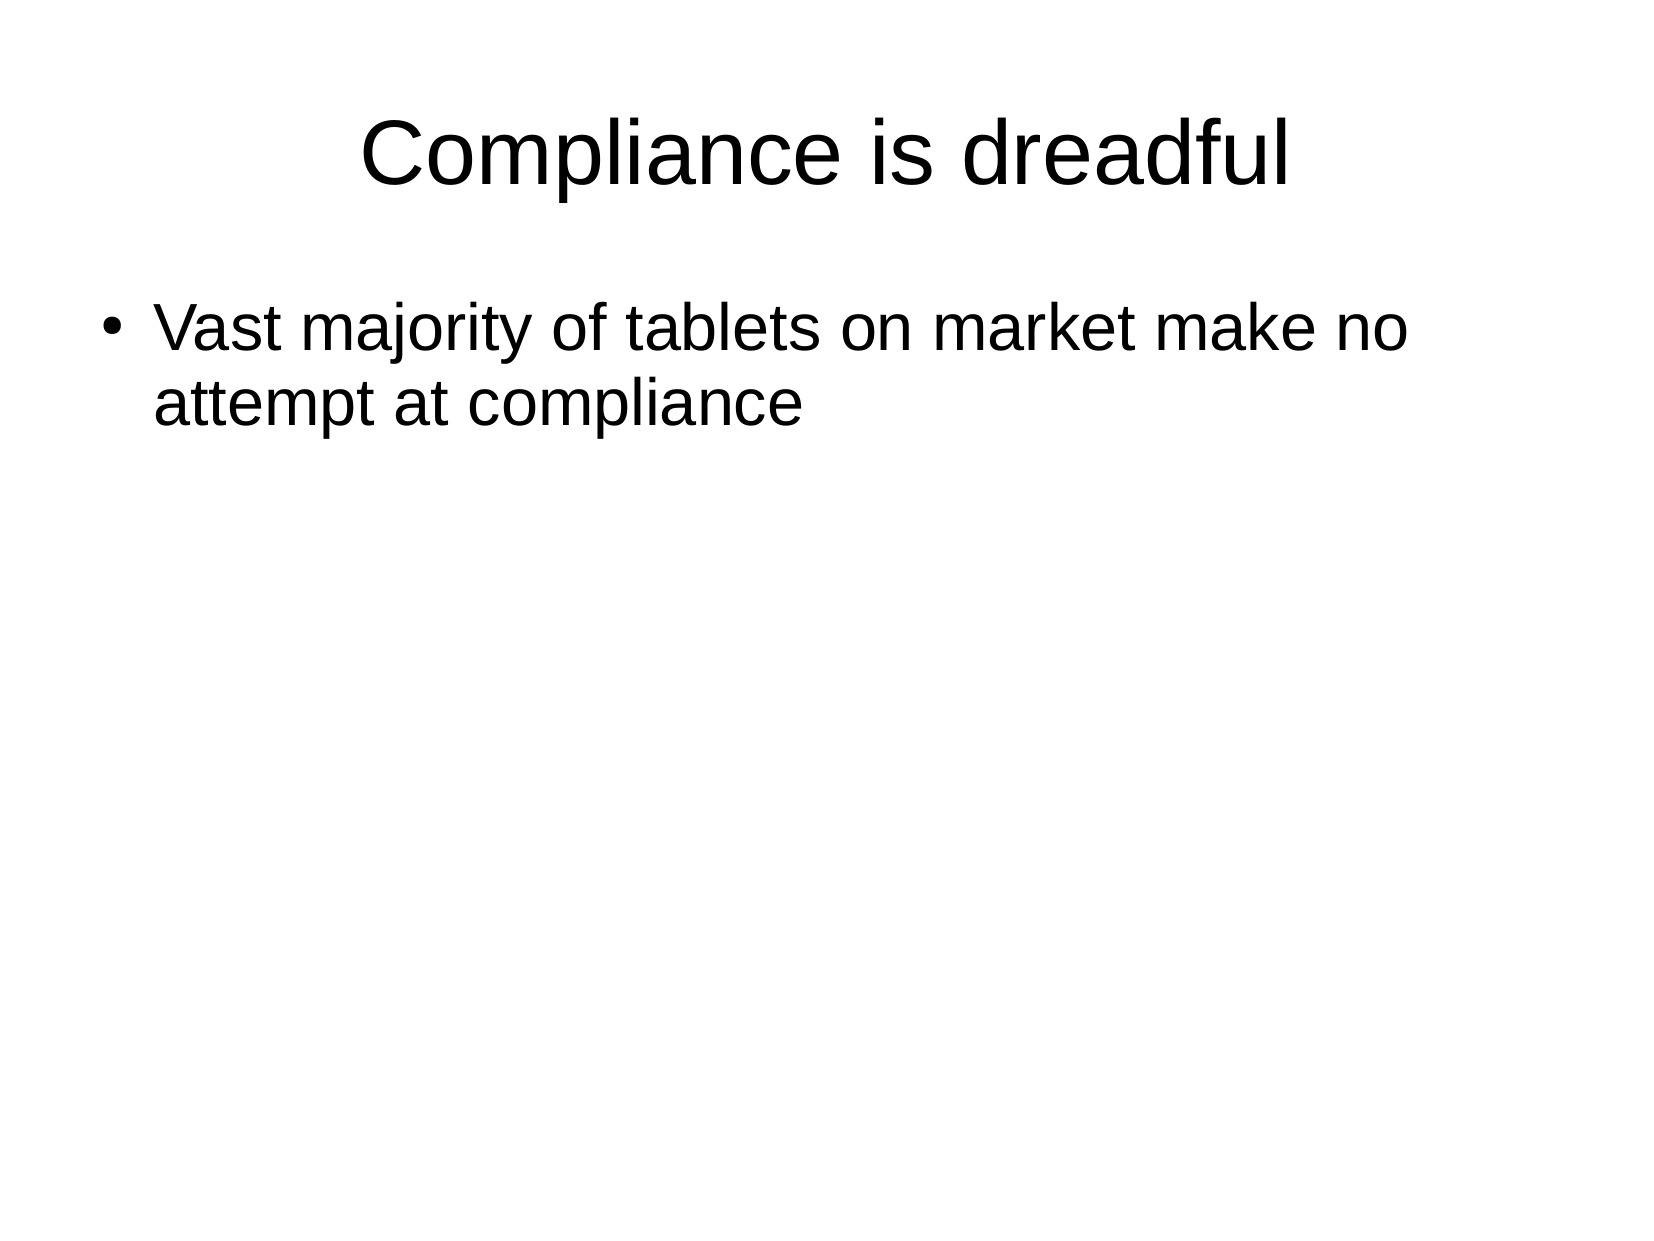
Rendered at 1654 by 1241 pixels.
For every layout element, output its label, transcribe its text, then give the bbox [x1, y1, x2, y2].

list Vast majority of tablets on market make no attempt at compliance [82, 290, 1571, 1109]
title Compliance is dreadful [82, 49, 1571, 257]
